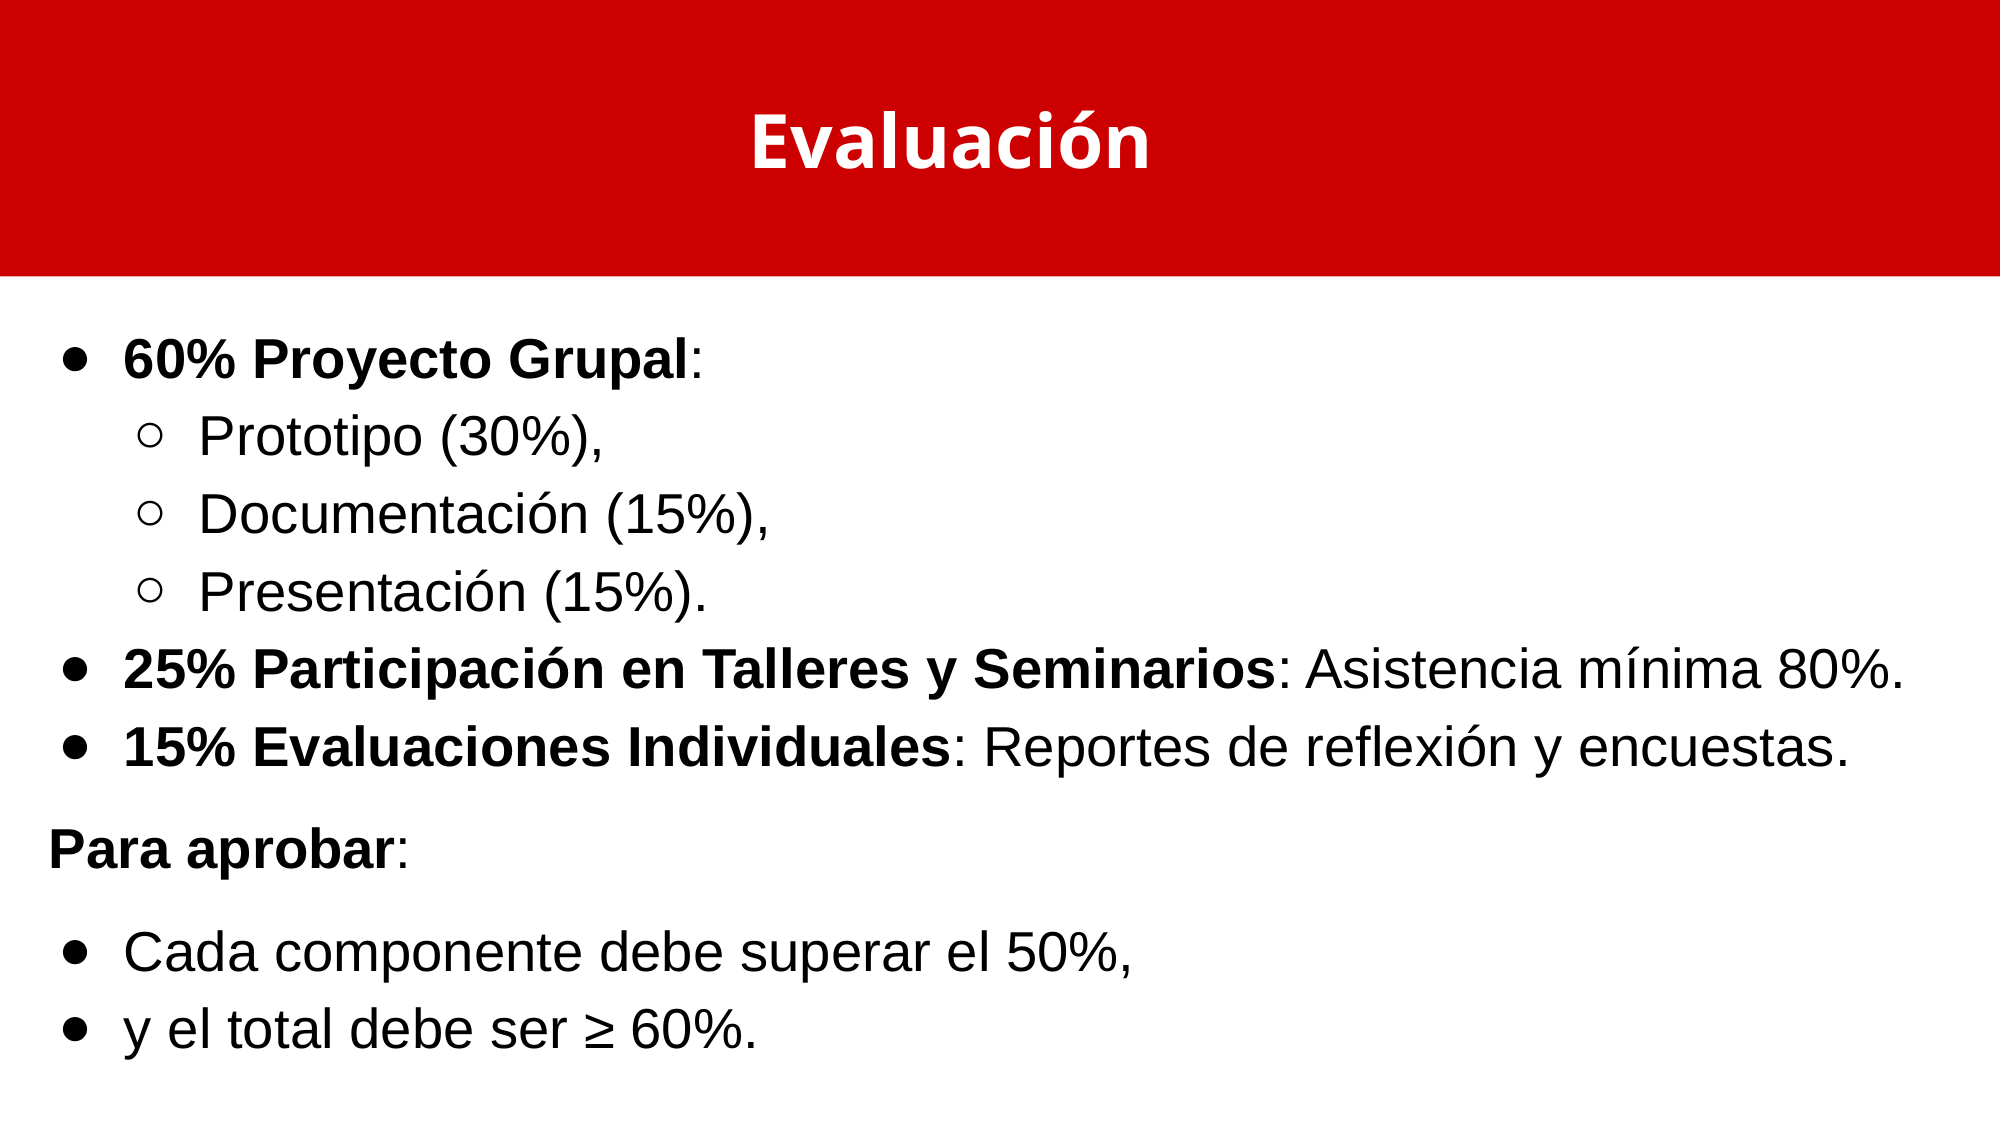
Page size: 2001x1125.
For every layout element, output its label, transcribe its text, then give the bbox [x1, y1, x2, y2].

text_box [0, 0, 2000, 277]
title Evaluación [169, 35, 1732, 254]
text_box 60% Proyecto Grupal: Prototipo (30%), Documentación (15%), Presentación (15%). 25% Participación en Talleres y Seminarios: Asistencia mínima 80%. 15% Evaluaciones Individuales: Reportes de reflexión y encuestas. Para aprobar: Cada componente debe superar el 50%, y el total debe ser ≥ 60%. [33, 304, 1966, 1097]
